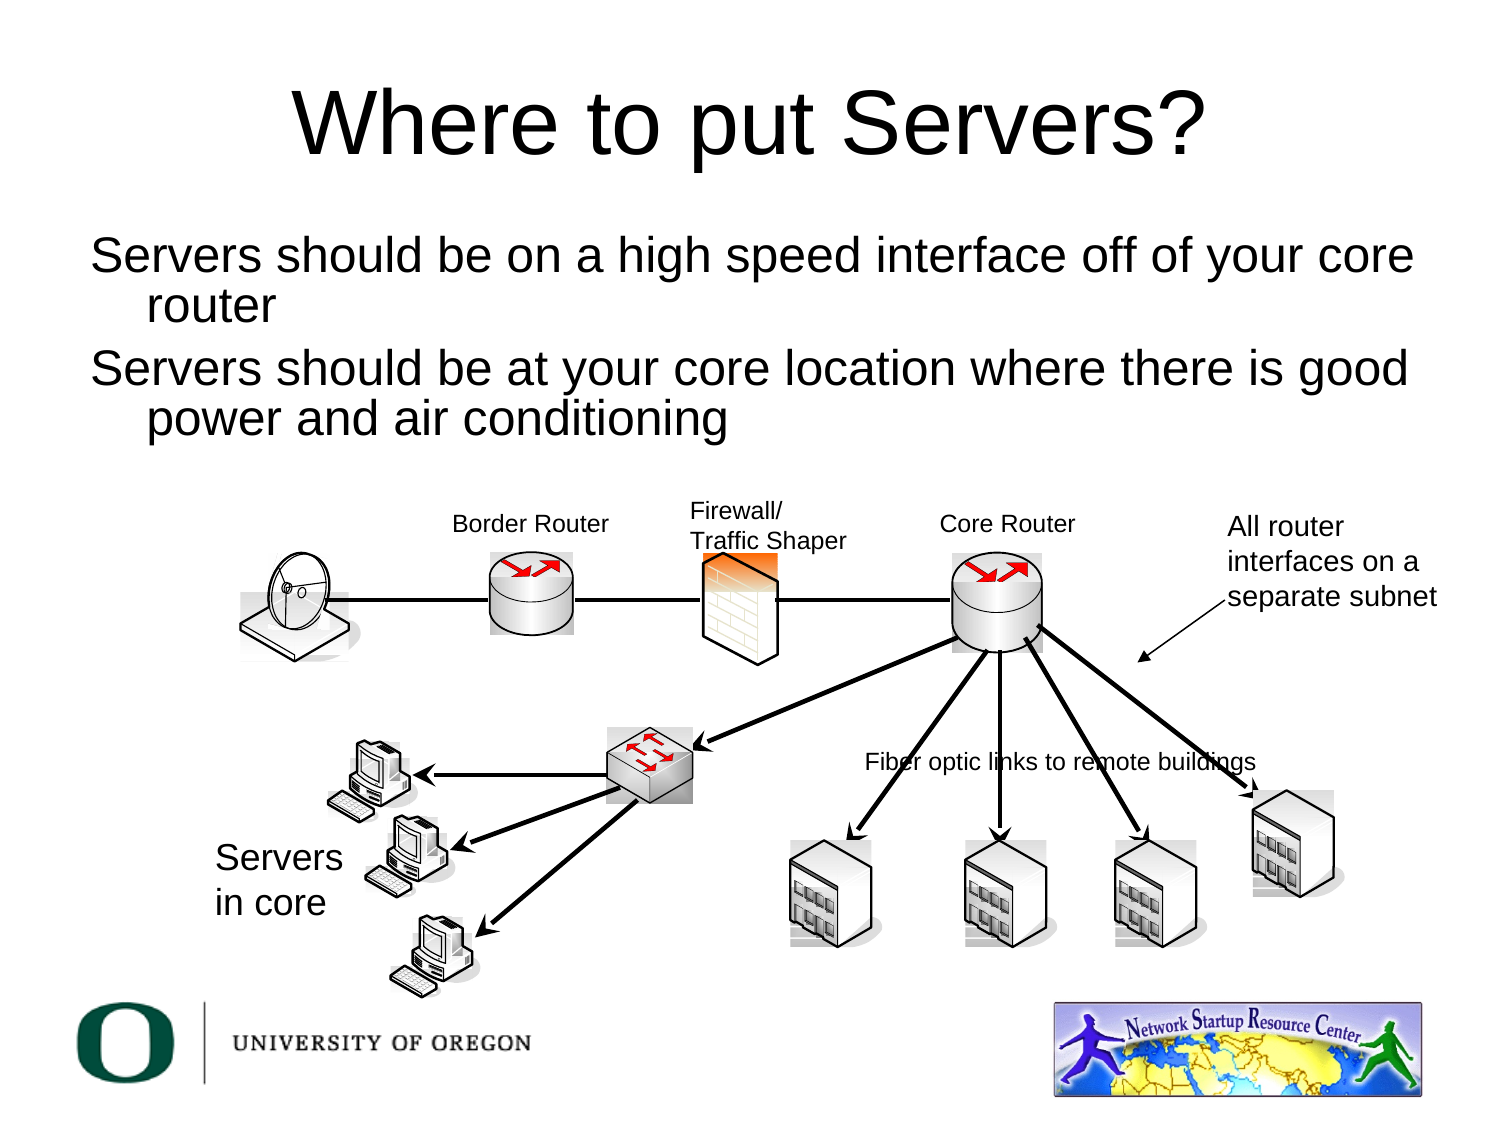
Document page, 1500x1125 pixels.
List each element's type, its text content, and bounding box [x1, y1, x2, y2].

chart [387, 912, 483, 1001]
chart [324, 737, 458, 901]
text_box Servers in core [199, 824, 376, 931]
title Where to put Servers? [75, 45, 1426, 201]
chart [604, 725, 696, 826]
text_box Fiber optic links to remote buildings [849, 737, 1288, 783]
chart [487, 549, 576, 638]
chart [962, 837, 1059, 951]
text_box Firewall/ Traffic Shaper [674, 487, 863, 563]
picture [62, 998, 546, 1088]
list Servers should be on a high speed interface off of your core router Servers should be at your core location where there is good power and air conditioning [74, 224, 1463, 475]
picture [1050, 999, 1426, 1100]
chart [1250, 787, 1347, 901]
chart [1112, 837, 1209, 951]
chart [787, 837, 884, 951]
text_box All router interfaces on a separate subnet [1212, 499, 1476, 621]
text_box Core Router [924, 500, 1113, 546]
text_box [237, 549, 363, 665]
chart [699, 563, 782, 668]
text_box [950, 549, 1045, 656]
text_box Border Router [437, 500, 651, 546]
